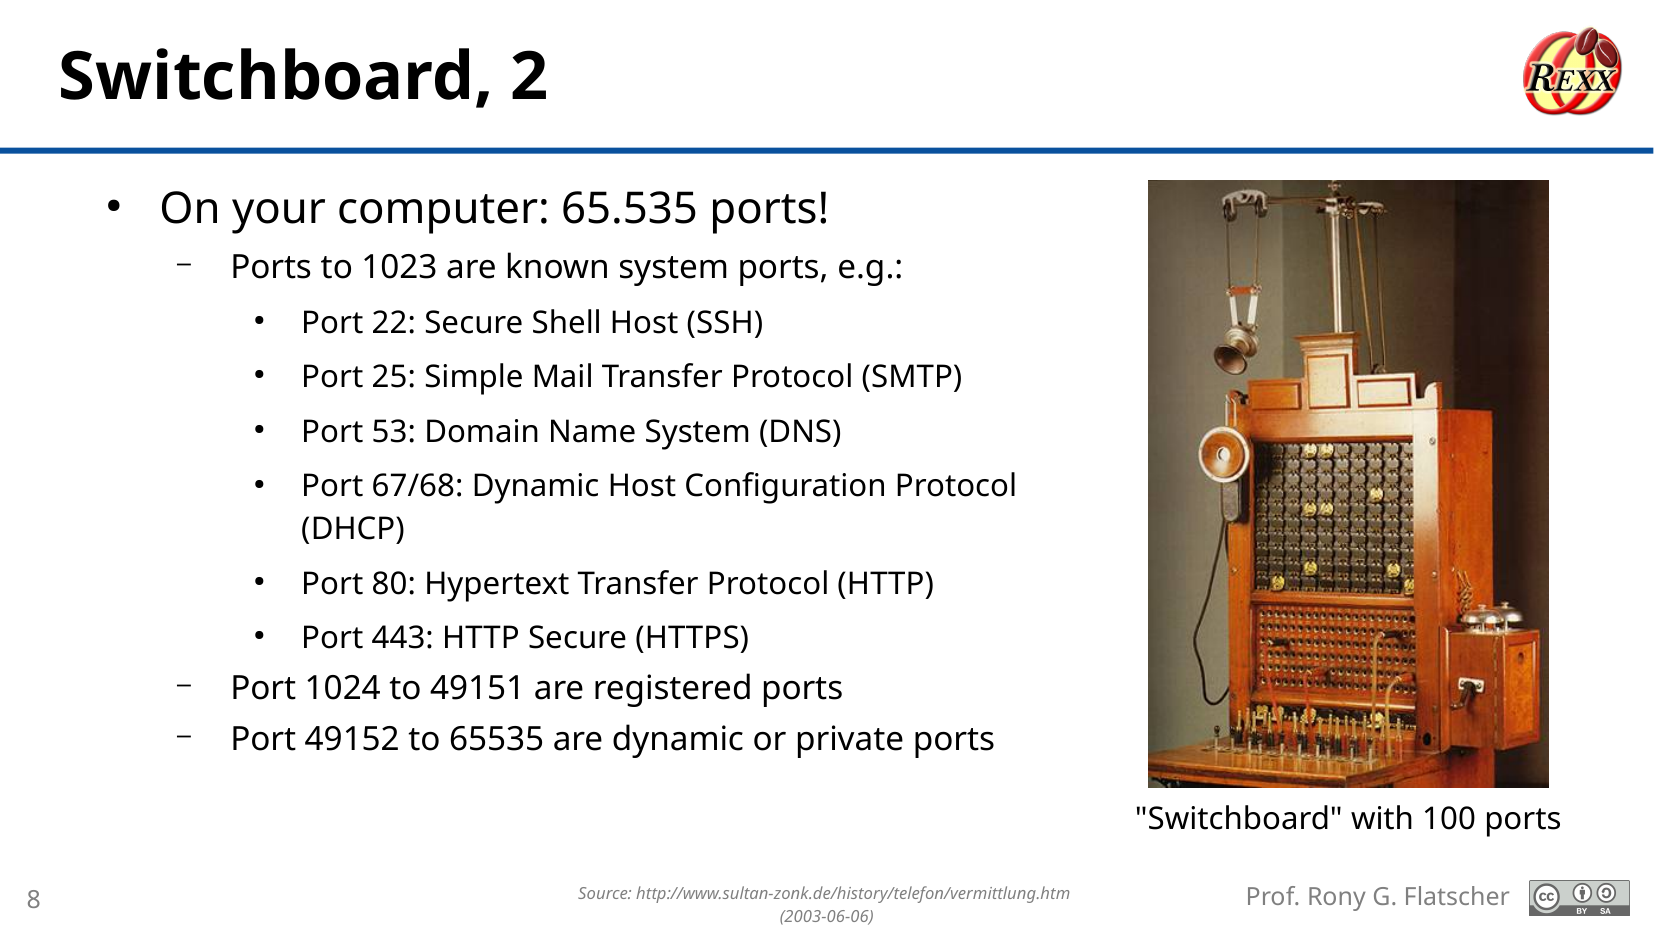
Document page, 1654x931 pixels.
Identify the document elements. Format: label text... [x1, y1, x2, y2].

picture [1148, 180, 1549, 788]
title Switchboard, 2 [0, 0, 1625, 148]
list On your computer: 65.535 ports! Ports to 1023 are known system ports, e.g.: Port 22: Secure Shell Host (SSH) Port 25: Simple Mail Transfer Protocol (SMTP) Port 53: Domain Name System (DNS) Port 67/68: Dynamic Host Configuration Protocol (DHCP) Port 80: Hypertext Transfer Protocol (HTTP) Port 443: HTTP Secure (HTTPS) Port 1024 to 49151 are registered ports Port 49152 to 65535 are dynamic or private ports [88, 177, 1103, 857]
text_box Source: http://www.sultan-zonk.de/history/telefon/vermittlung.htm (2003-06-06) [0, 874, 1654, 931]
text_box "Switchboard" with 100 ports [1062, 788, 1635, 846]
